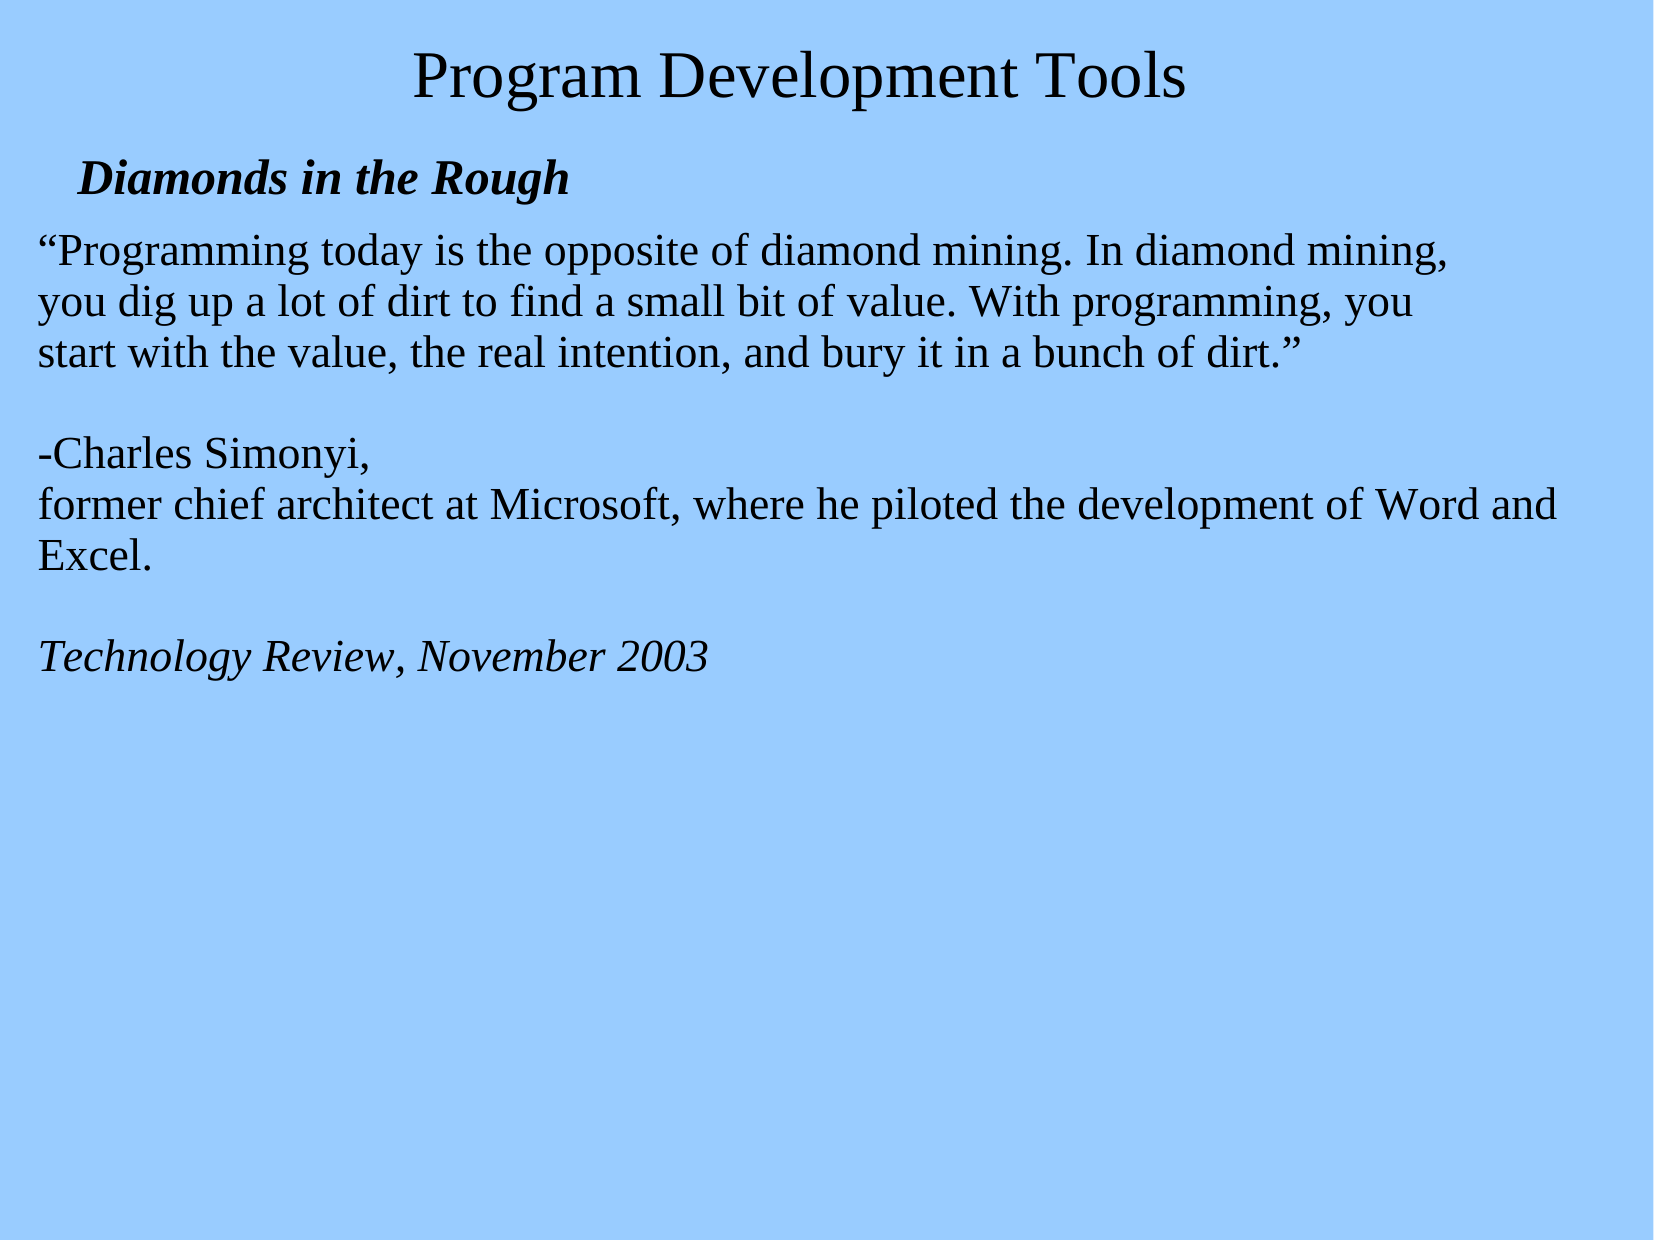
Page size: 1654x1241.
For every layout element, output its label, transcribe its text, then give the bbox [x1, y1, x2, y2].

text_box Diamonds in the Rough [77, 150, 808, 206]
text_box “Programming today is the opposite of diamond mining. In diamond mining, you dig up a lot of dirt to find a small bit of value. With programming, you start with the value, the real intention, and bury it in a bunch of dirt.” -Charles Simonyi, former chief architect at Microsoft, where he piloted the development of Word and Excel. Technology Review, November 2003 [37, 225, 1576, 1189]
text_box Program Development Tools [412, 38, 1207, 113]
